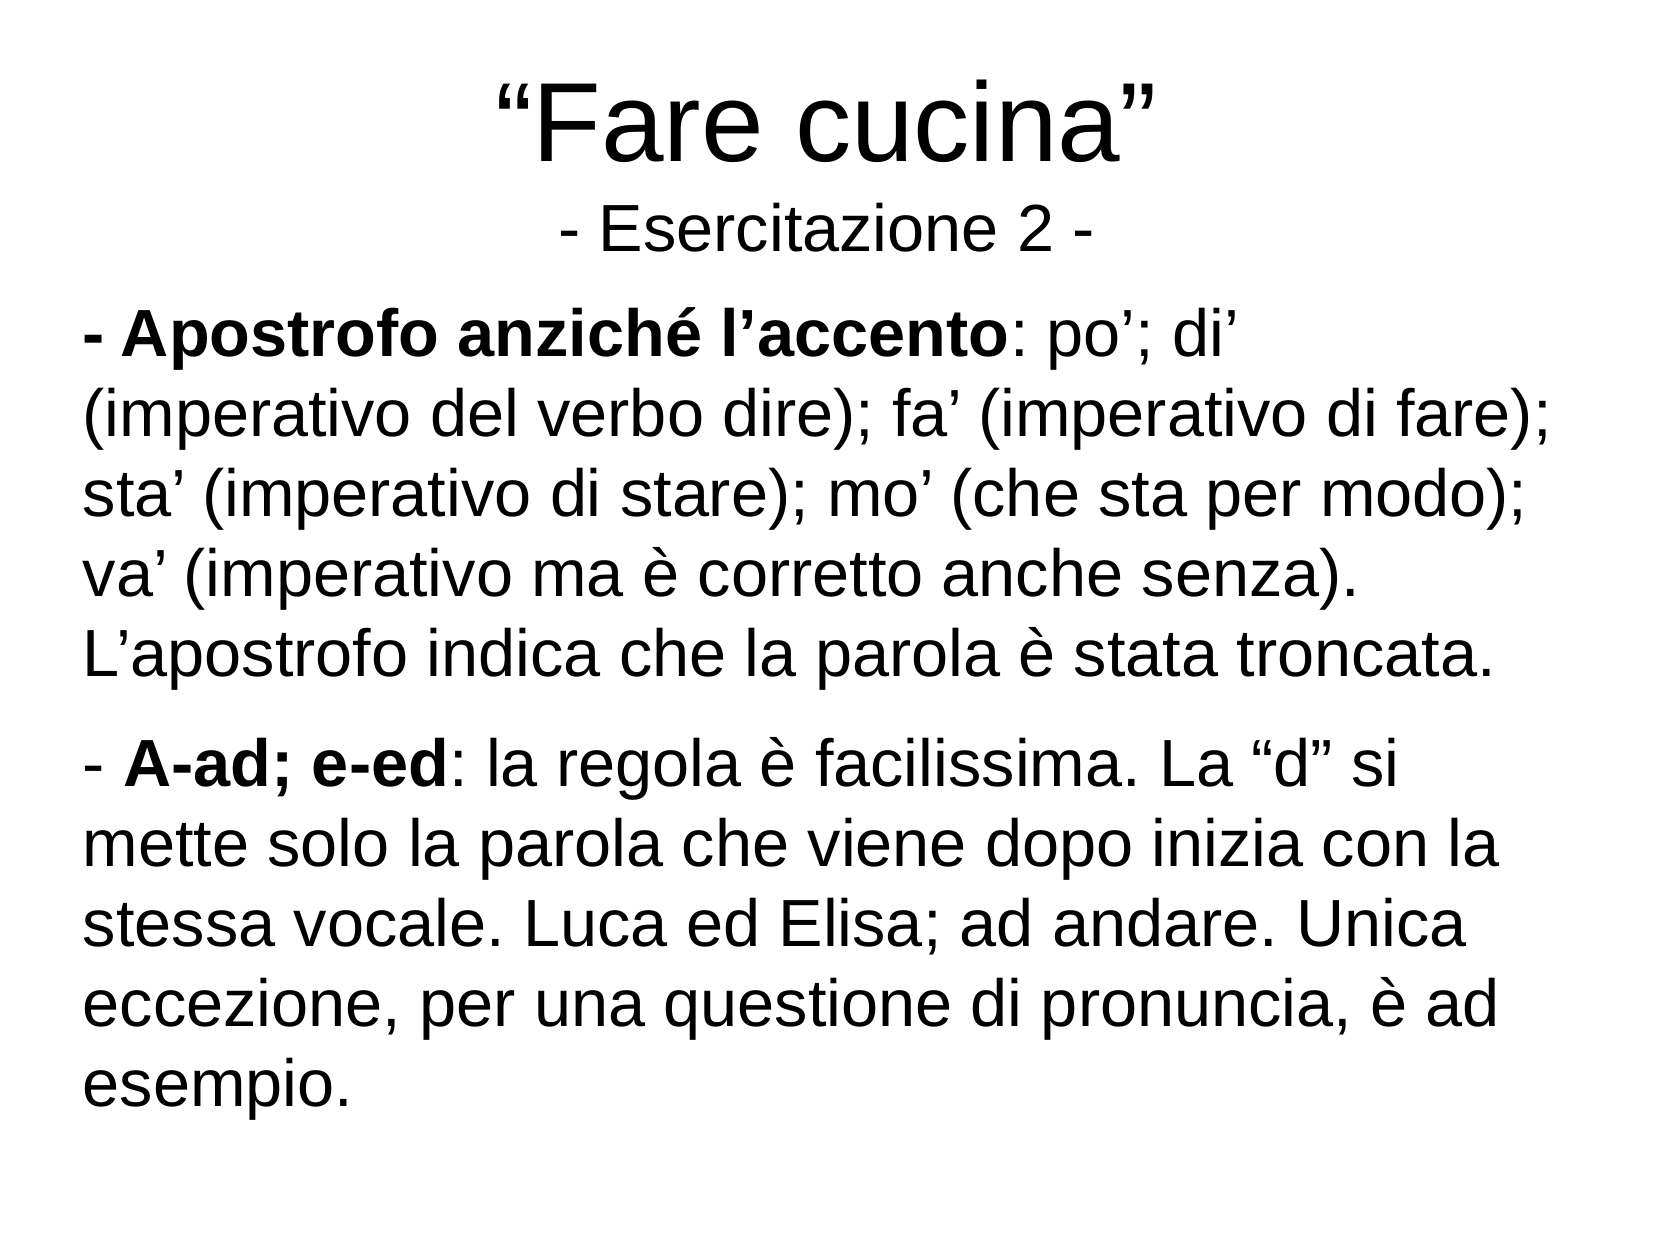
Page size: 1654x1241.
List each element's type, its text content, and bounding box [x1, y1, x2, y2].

title “Fare cucina” - Esercitazione 2 - [82, 49, 1571, 257]
list - Apostrofo anziché l’accento: po’; di’ (imperativo del verbo dire); fa’ (imperativo di fare); sta’ (imperativo di stare); mo’ (che sta per modo); va’ (imperativo ma è corretto anche senza). L’apostrofo indica che la parola è stata troncata. - A-ad; e-ed: la regola è facilissima. La “d” si mette solo la parola che viene dopo inizia con la stessa vocale. Luca ed Elisa; ad andare. Unica eccezione, per una questione di pronuncia, è ad esempio. [82, 290, 1571, 1109]
